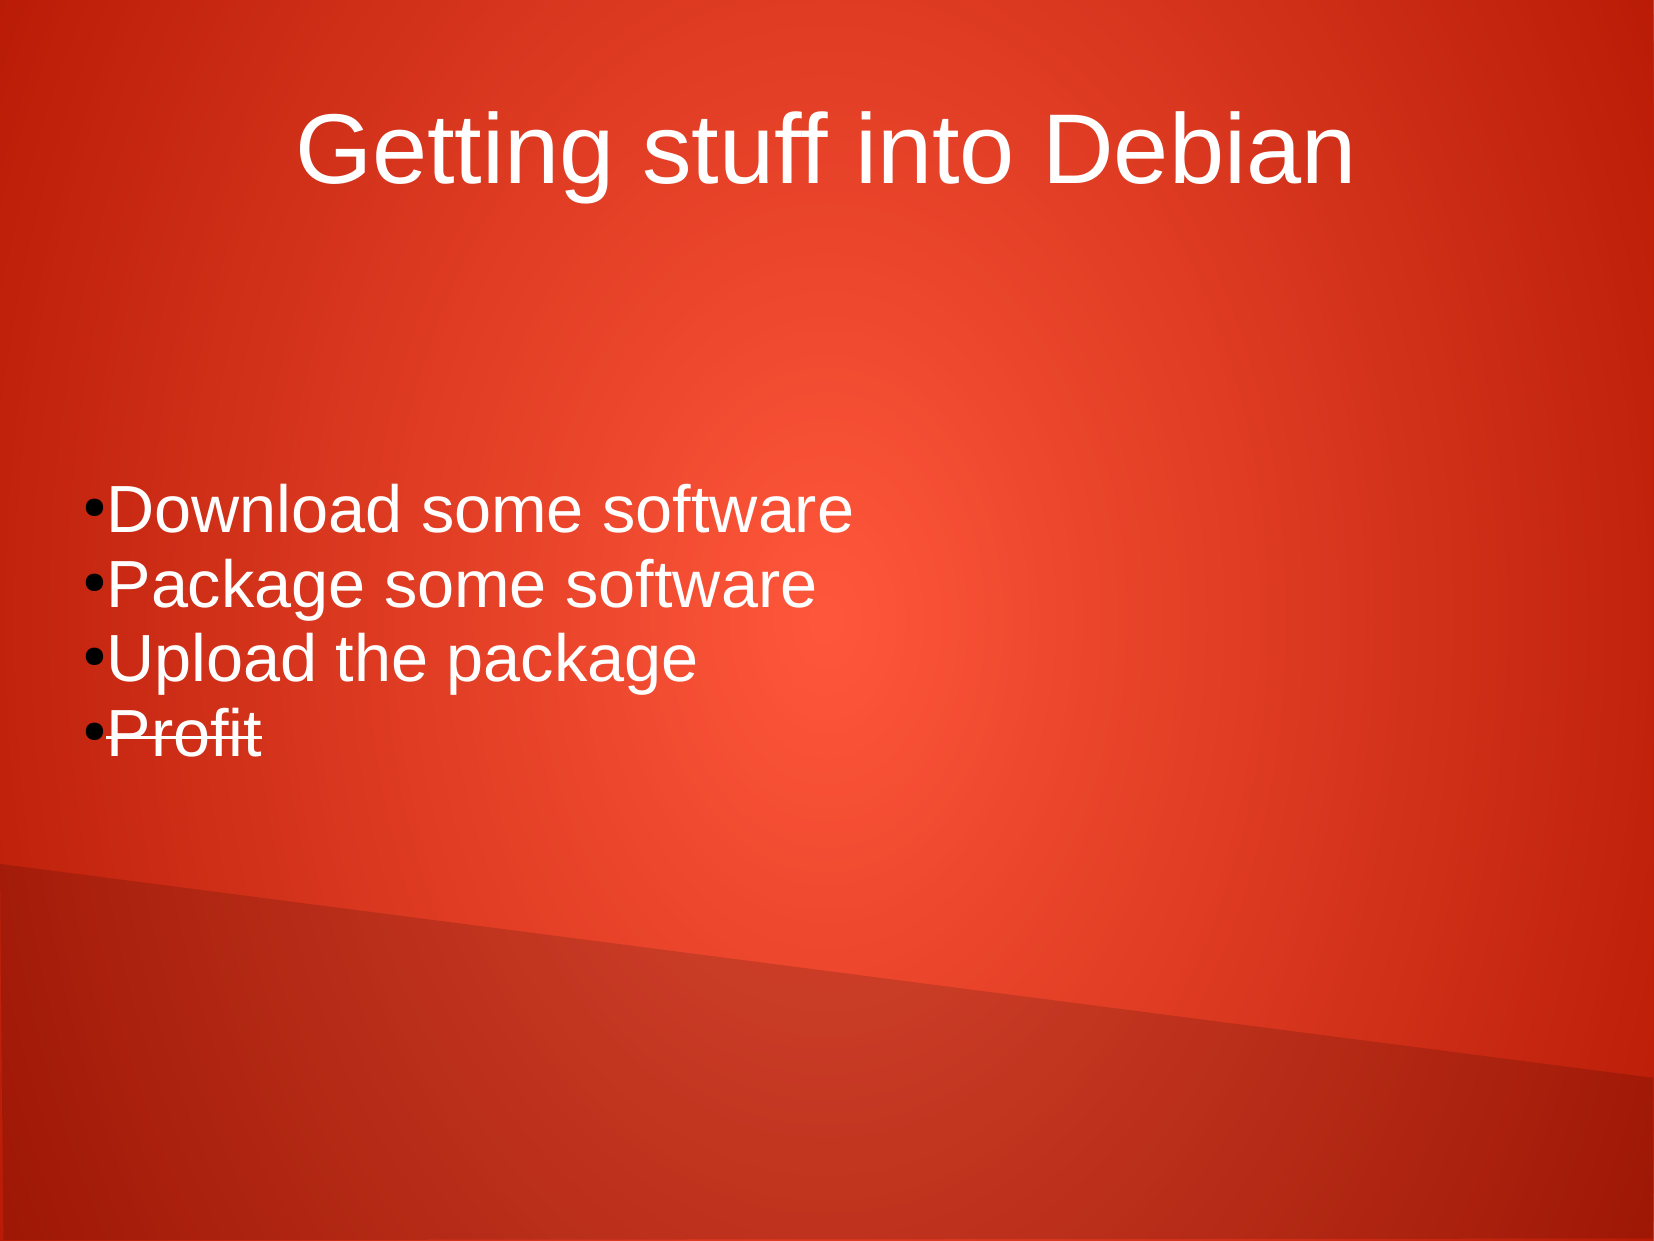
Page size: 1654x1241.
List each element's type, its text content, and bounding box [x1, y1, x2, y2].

title Getting stuff into Debian [82, 47, 1571, 252]
subtitle Download some software Package some software Upload the package Profit [82, 299, 1571, 1019]
